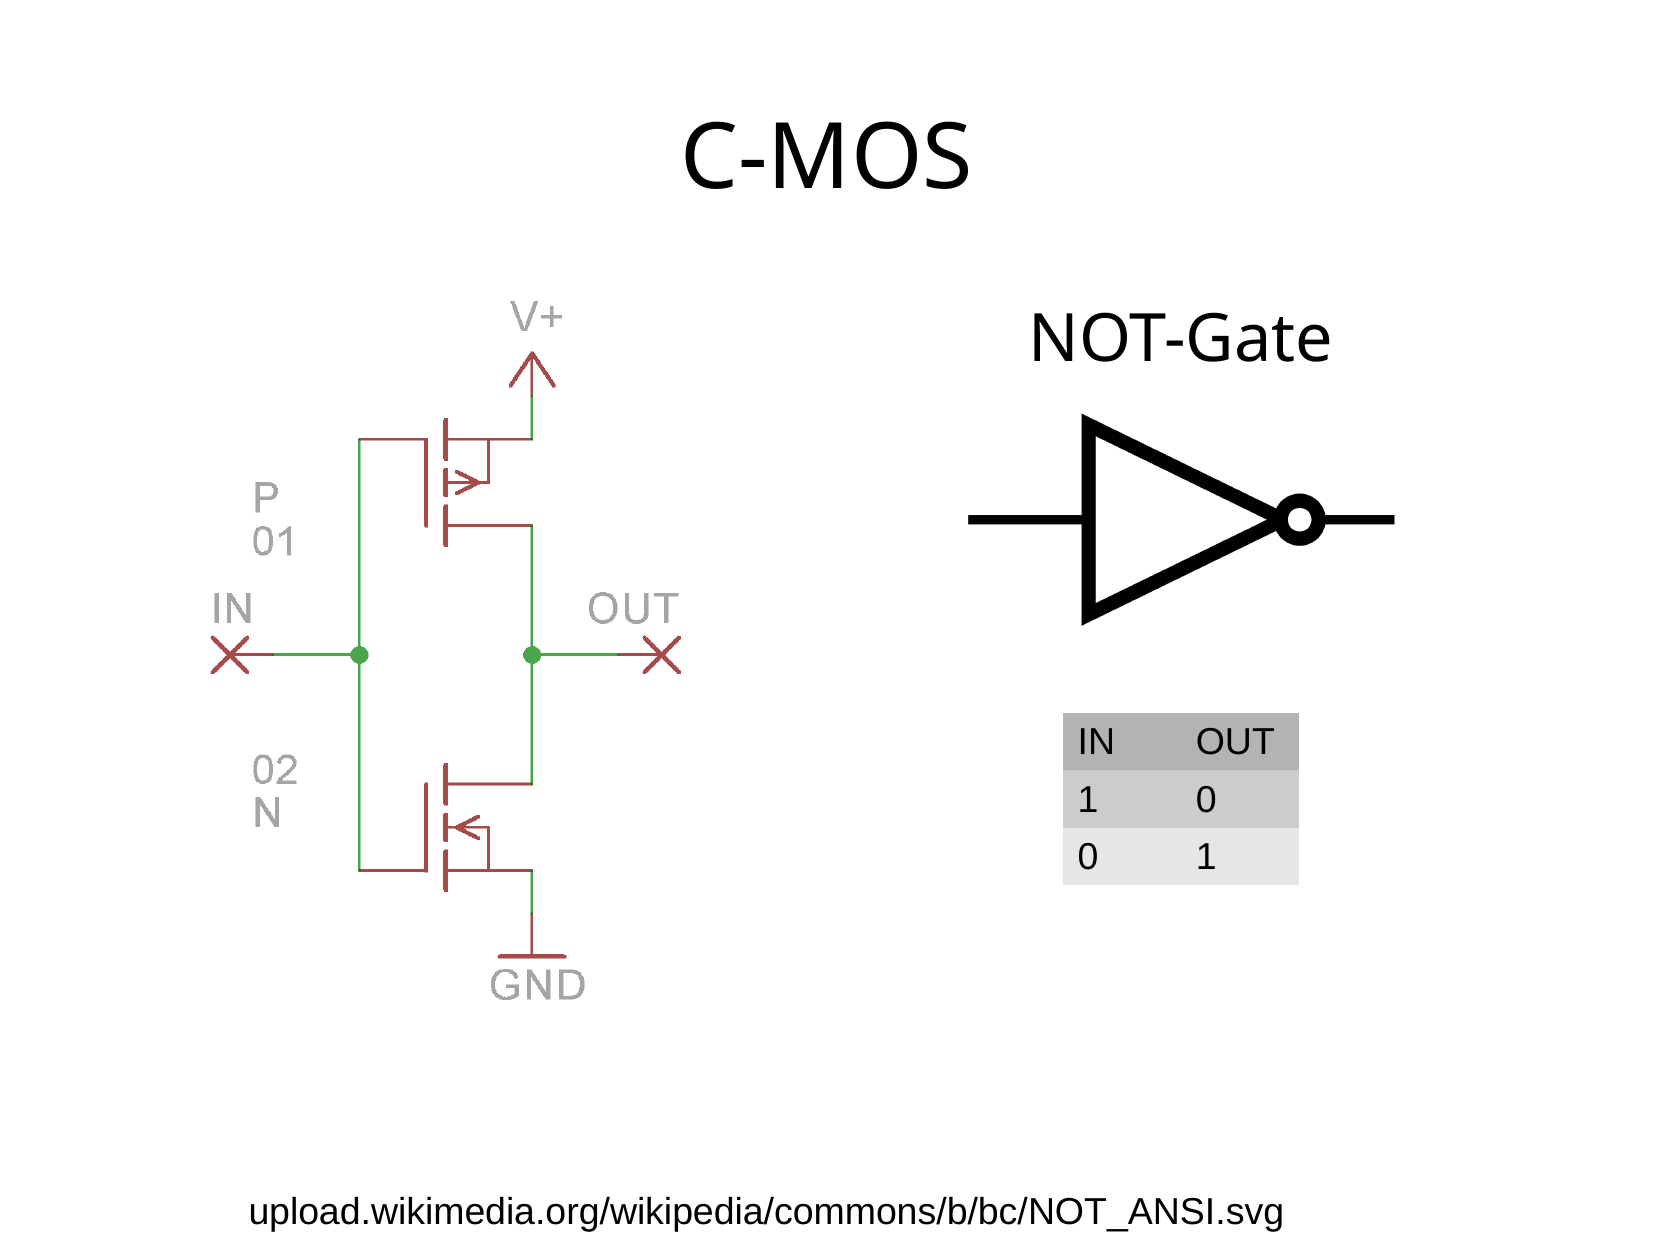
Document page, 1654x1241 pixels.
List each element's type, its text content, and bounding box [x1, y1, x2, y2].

table_cell 1 [1063, 770, 1181, 828]
table_cell 0 [1181, 770, 1299, 828]
table_header OUT [1181, 713, 1299, 770]
title C-MOS [82, 49, 1571, 257]
text_box upload.wikimedia.org/wikipedia/commons/b/bc/NOT_ANSI.svg [233, 1183, 1300, 1241]
table_cell 0 [1063, 828, 1181, 885]
list NOT-Gate [826, 290, 1536, 634]
table_cell 1 [1181, 828, 1299, 885]
table_header IN [1063, 713, 1181, 770]
picture [944, 401, 1418, 638]
picture [86, 290, 806, 1010]
